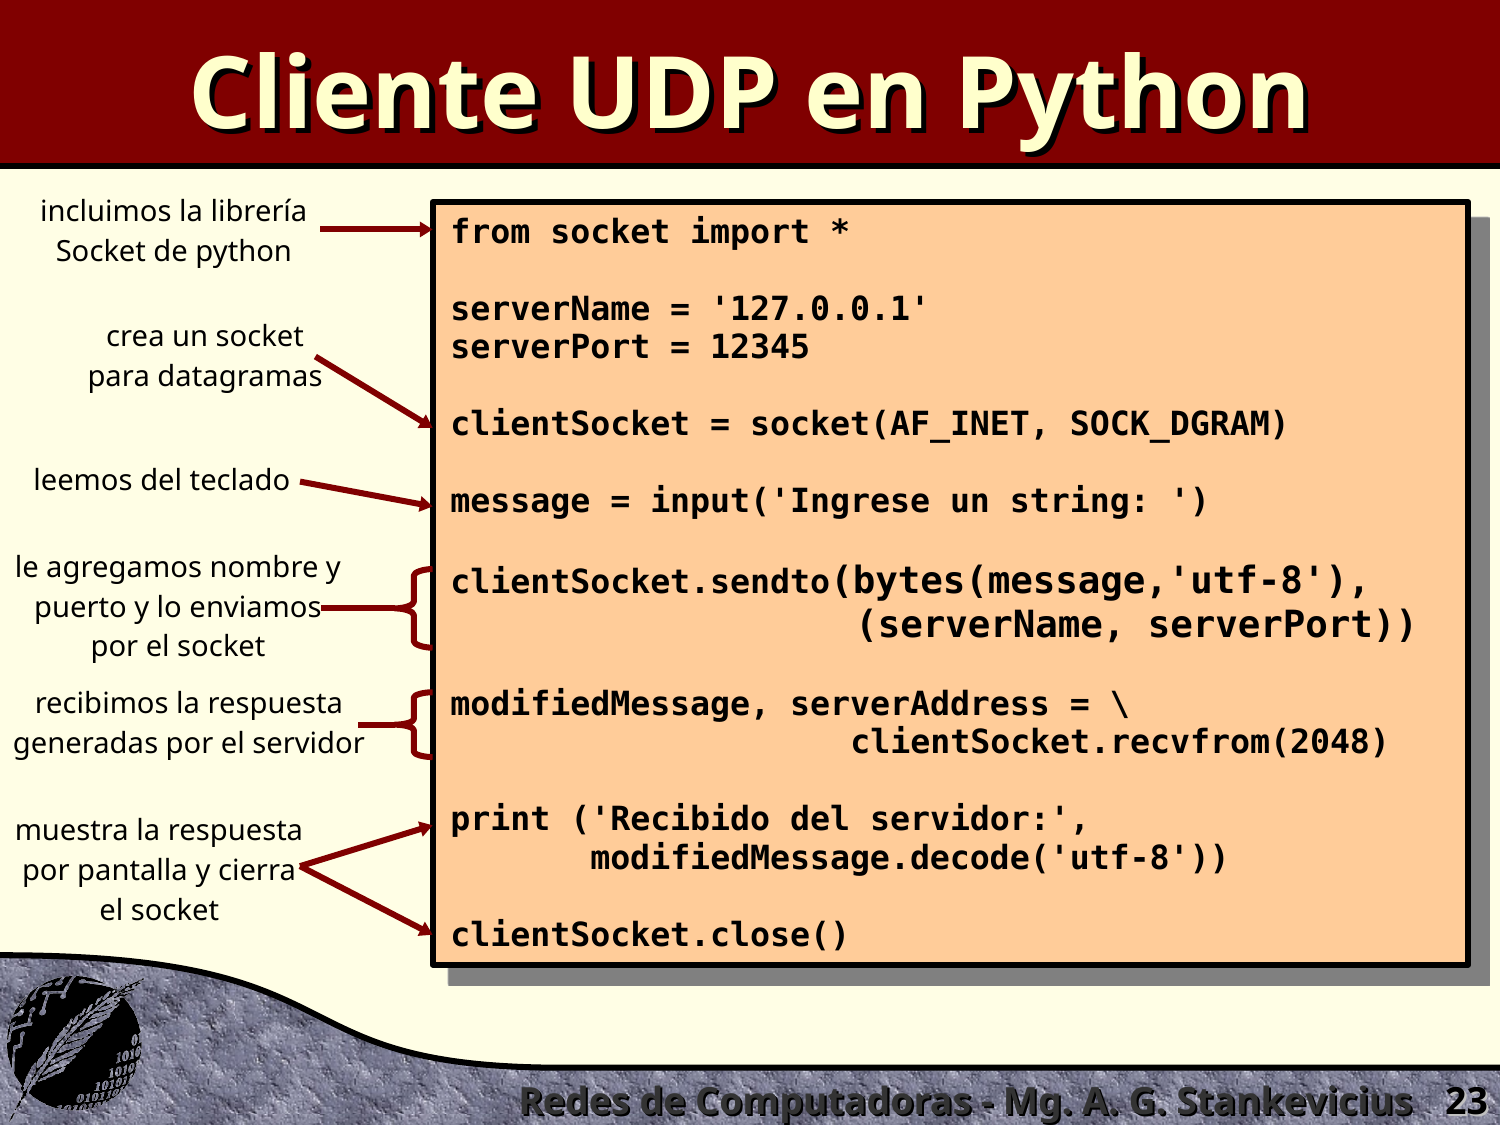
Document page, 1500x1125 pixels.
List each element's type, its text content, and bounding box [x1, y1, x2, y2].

picture [0, 959, 1500, 1125]
picture [790, 1100, 795, 1110]
title Cliente UDP en Python [15, 5, 1485, 160]
text_box from socket import * serverName = '127.0.0.1' serverPort = 12345 clientSocket = socket(AF_INET, SOCK_DGRAM) message = input('Ingrese un string: ') clientSocket.sendto(bytes(message,'utf-8'), (serverName, serverPort)) modifiedMessage, serverAddress = \ clientSocket.recvfrom(2048) print ('Recibido del servidor:', modifiedMessage.decode('utf-8')) clientSocket.close() [432, 202, 1469, 965]
text_box le agregamos nombre y puerto y lo enviamos por el socket [0, 538, 340, 675]
text_box muestra la respuesta por pantalla y cierra el socket [0, 802, 316, 940]
picture [1047, 1100, 1054, 1110]
text_box incluimos la librería Socket de python [25, 182, 319, 286]
text_box leemos del teclado [18, 452, 301, 528]
text_box crea un socket para datagramas [72, 307, 329, 421]
text_box recibimos la respuesta generadas por el servidor [0, 675, 376, 788]
